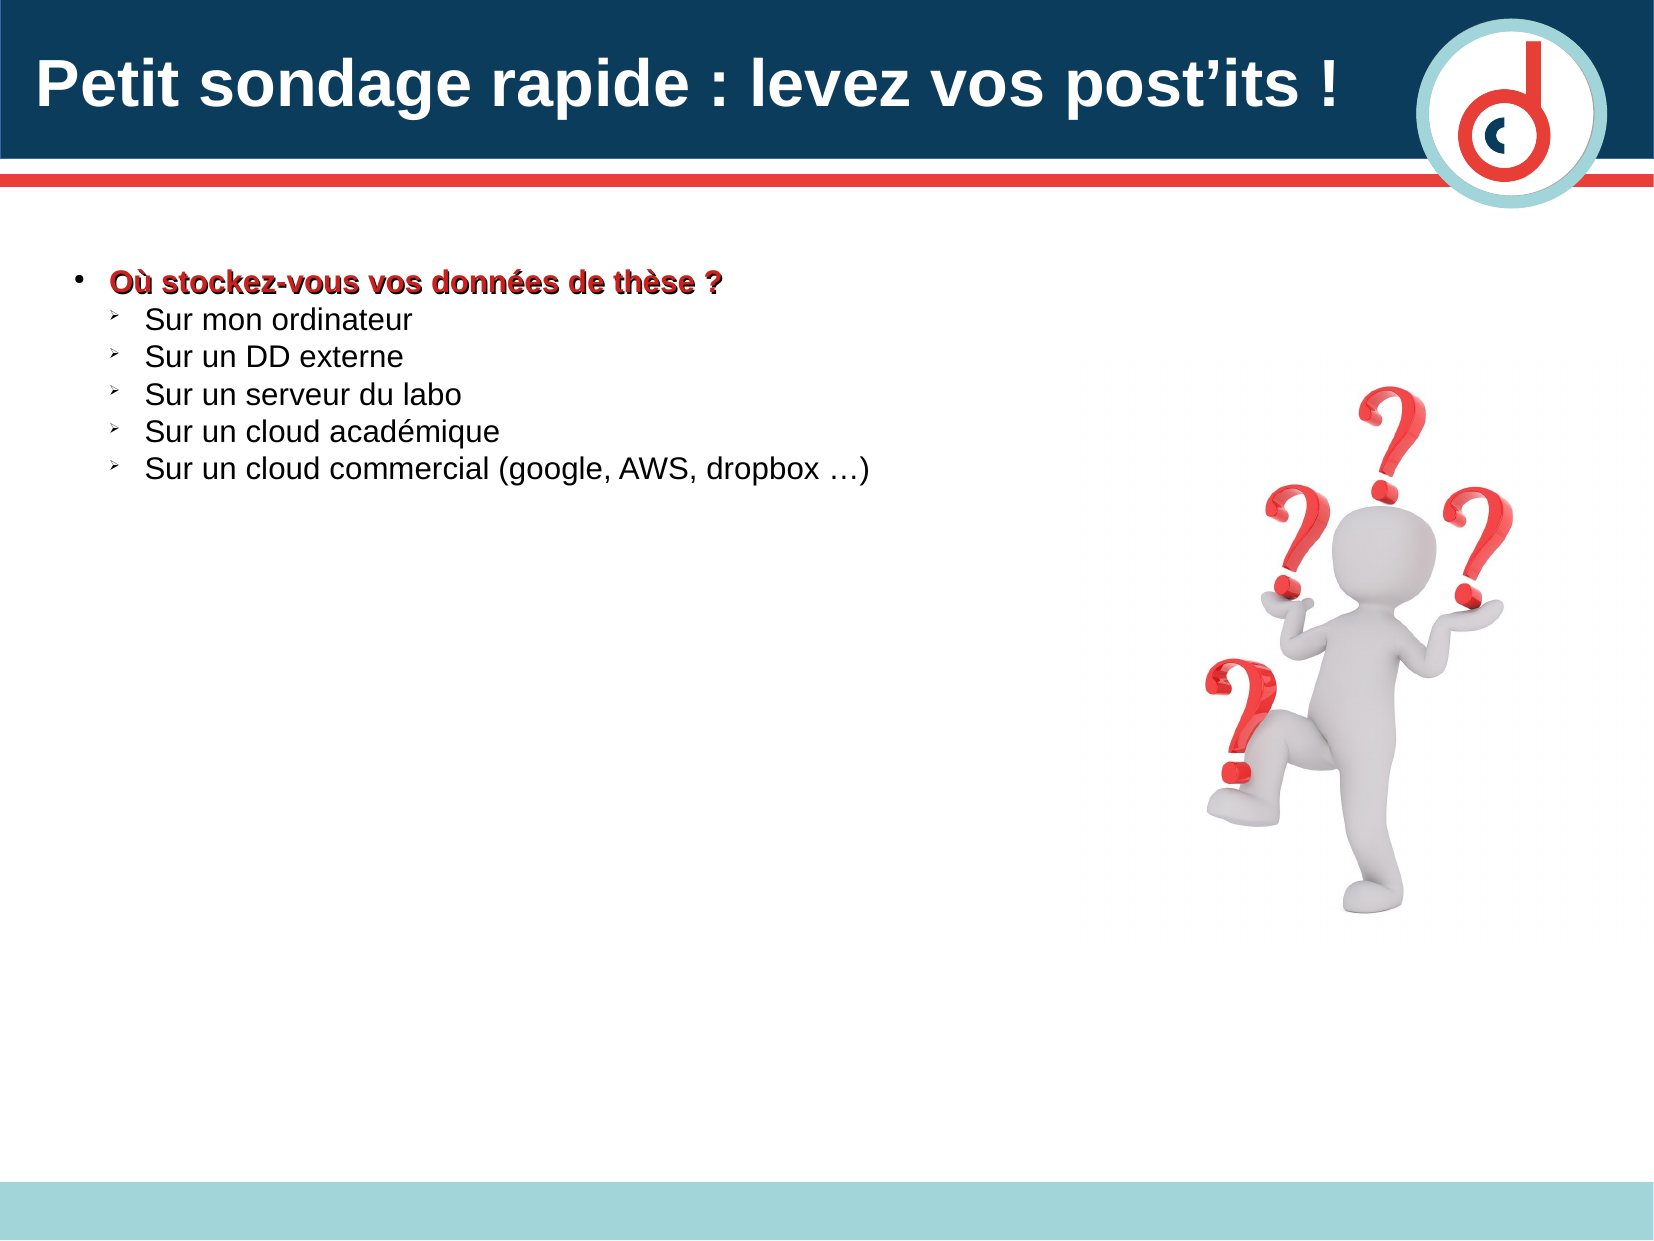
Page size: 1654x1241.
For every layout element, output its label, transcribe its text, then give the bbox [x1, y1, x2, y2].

title Petit sondage rapide : levez vos post’its ! [35, 11, 1430, 159]
text_box Où stockez-vous vos données de thèse ? Sur mon ordinateur Sur un DD externe Sur un serveur du labo Sur un cloud académique Sur un cloud commercial (google, AWS, dropbox …) [59, 254, 1595, 1152]
picture [1062, 354, 1654, 945]
